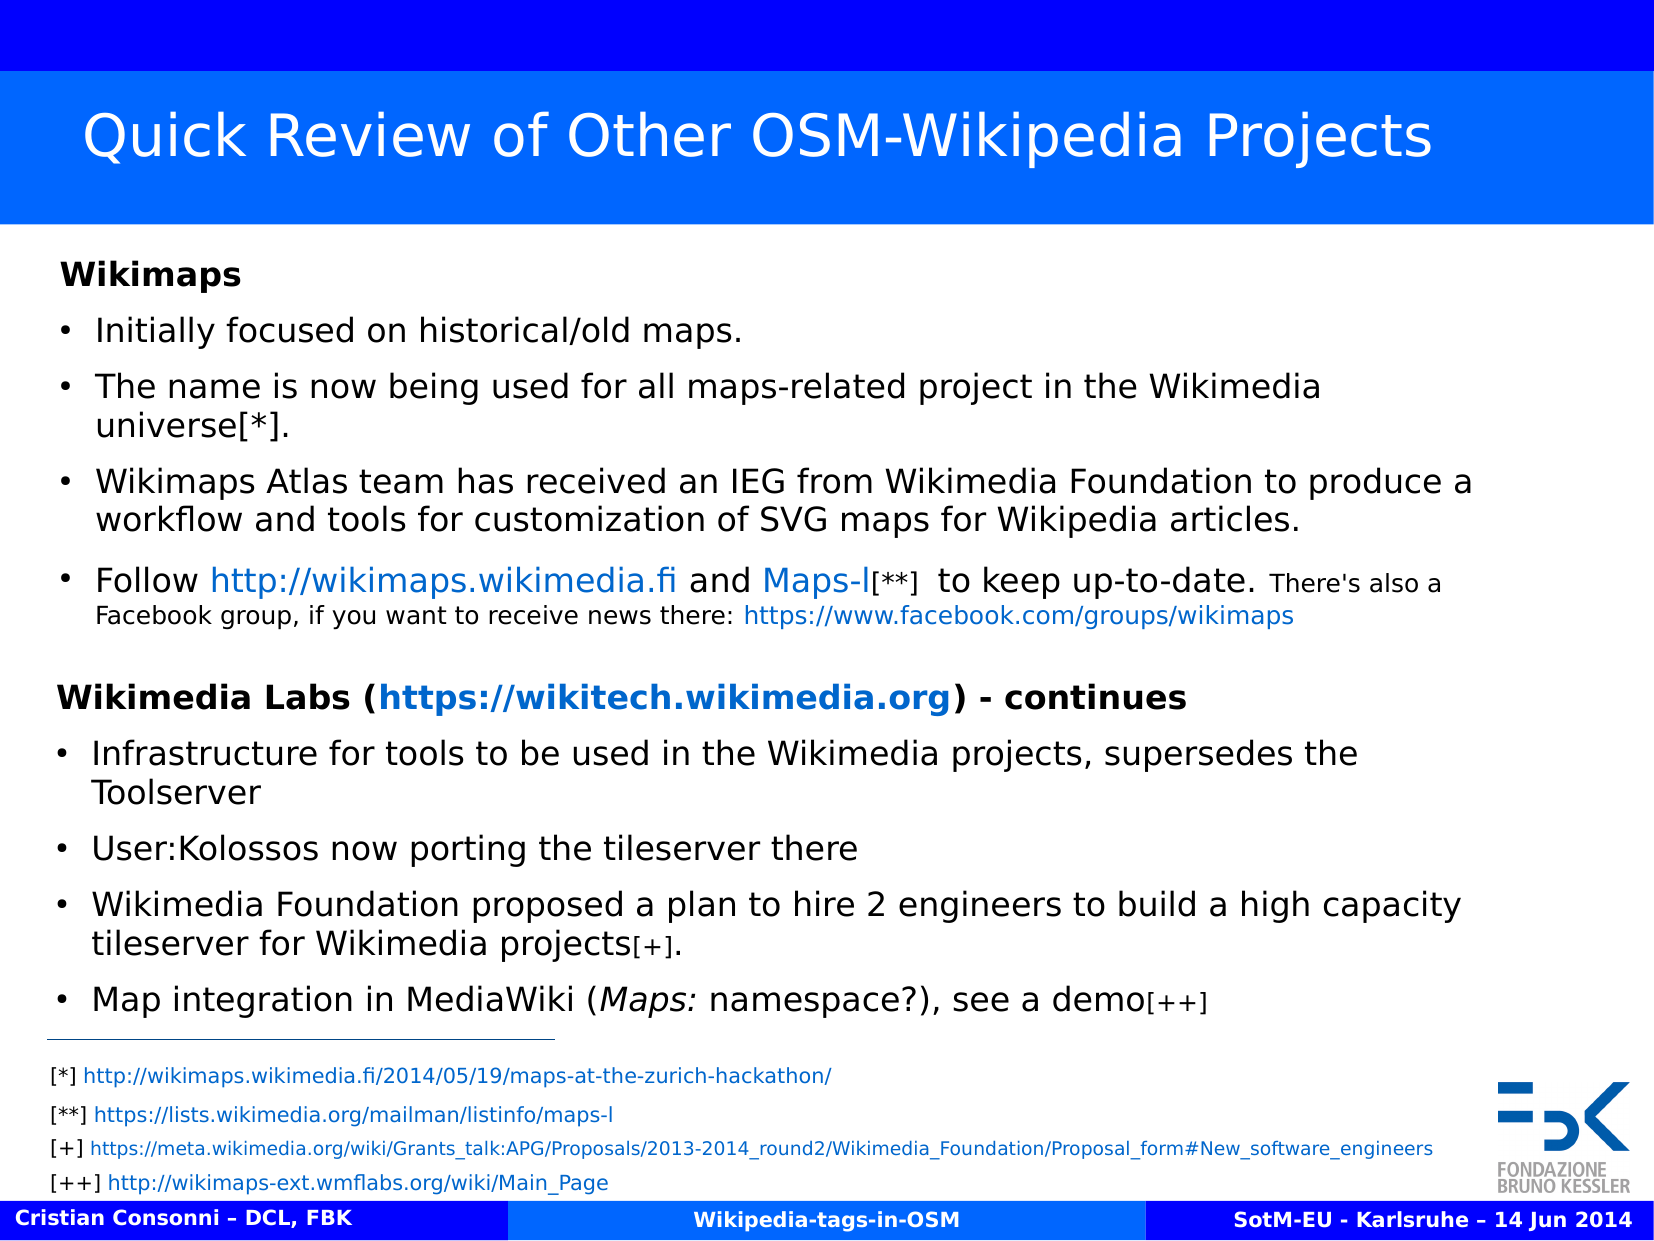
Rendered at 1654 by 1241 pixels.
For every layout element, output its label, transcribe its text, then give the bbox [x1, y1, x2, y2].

text_box [*] http://wikimaps.wikimedia.fi/2014/05/19/maps-at-the-zurich-hackathon/ [35, 1057, 851, 1097]
title Quick Review of Other OSM-Wikipedia Projects [82, 94, 1571, 178]
text_box [++] http://wikimaps-ext.wmflabs.org/wiki/Main_Page [35, 1193, 780, 1203]
picture [1498, 1082, 1630, 1129]
text_box Wikimaps Initially focused on historical/old maps. The name is now being used for all maps-related project in the Wikimedia universe[*]. Wikimaps Atlas team has received an IEG from Wikimedia Foundation to produce a workflow and tools for customization of SVG maps for Wikipedia articles. Follow http://wikimaps.wikimedia.fi and Maps-l[**] to keep up-to-date. There's also a Facebook group, if you want to receive news there: https://www.facebook.com/groups/wikimaps [44, 248, 1545, 641]
text_box Wikimedia Labs (https://wikitech.wikimedia.org) - continues Infrastructure for tools to be used in the Wikimedia projects, supersedes the Toolserver User:Kolossos now porting the tileserver there Wikimedia Foundation proposed a plan to hire 2 engineers to build a high capacity tileserver for Wikimedia projects[+]. Map integration in MediaWiki (Maps: namespace?), see a demo[++] [41, 671, 1542, 1030]
text_box [+] https://meta.wikimedia.org/wiki/Grants_talk:APG/Proposals/2013-2014_round2/Wikimedia_Foundation/Proposal_form#New_software_engineers [35, 1129, 1642, 1193]
text_box [**] https://lists.wikimedia.org/mailman/listinfo/maps-l [35, 1095, 638, 1129]
